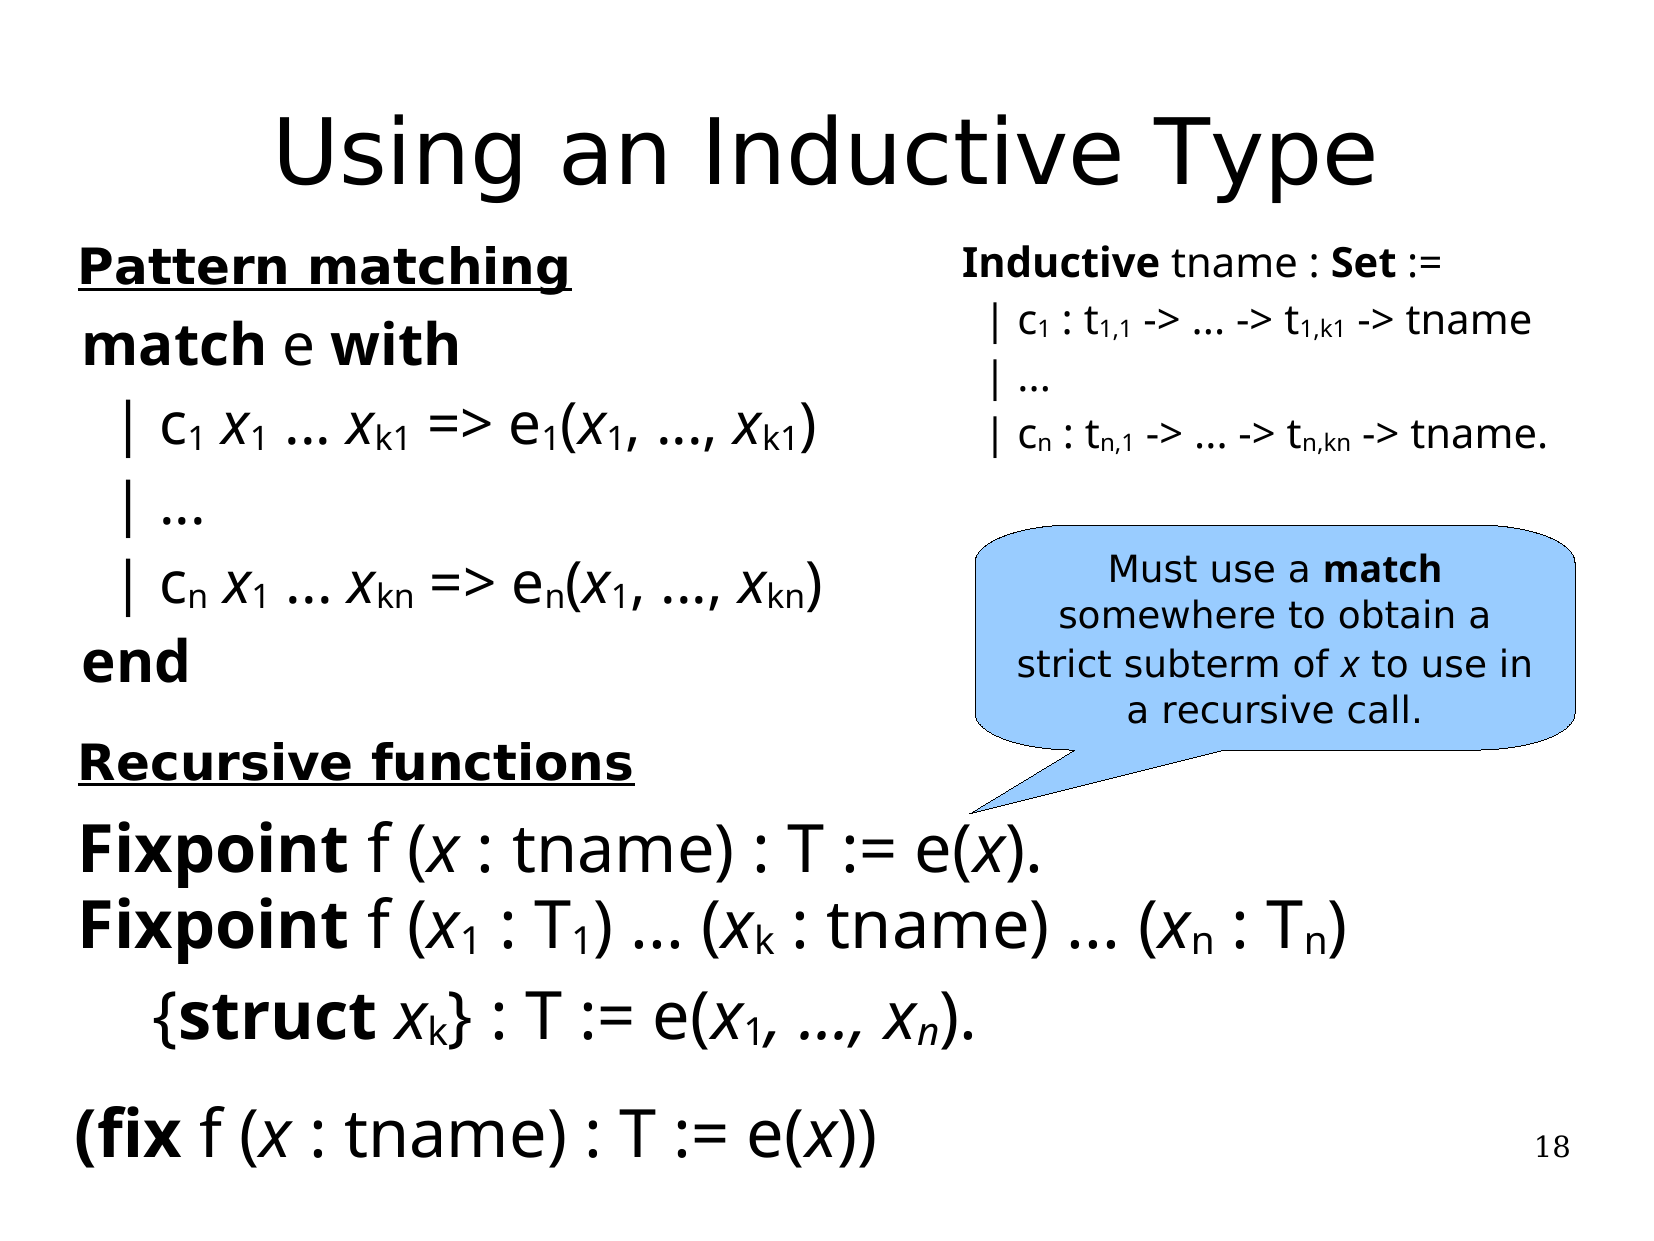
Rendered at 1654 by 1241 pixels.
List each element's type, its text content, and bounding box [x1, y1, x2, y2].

text_box Fixpoint f (x : tname) : T := e(x). [63, 793, 1088, 870]
text_box Fixpoint f (x1 : T1) ... (xk : tname) ... (xn : Tn) {struct xk} : T := e(x1, ..., xn). [63, 870, 1501, 1101]
text_box match e with | c1 x1 ... xk1 => e1(x1, ..., xk1) | ... | cn x1 ... xkn => en(x1, ..., xkn) end [66, 296, 930, 734]
text_box Inductive tname : Set := | c1 : t1,1 -> ... -> t1,k1 -> tname | ... | cn : tn,1 -> ... -> tn,kn -> tname. [947, 225, 1576, 494]
text_box Recursive functions [63, 726, 663, 800]
title Using an Inductive Type [82, 49, 1571, 257]
text_box Must use a match somewhere to obtain a strict subterm of x to use in a recursive call. [969, 525, 1576, 814]
text_box Pattern matching [63, 230, 926, 304]
text_box (fix f (x : tname) : T := e(x)) [59, 1078, 1084, 1186]
